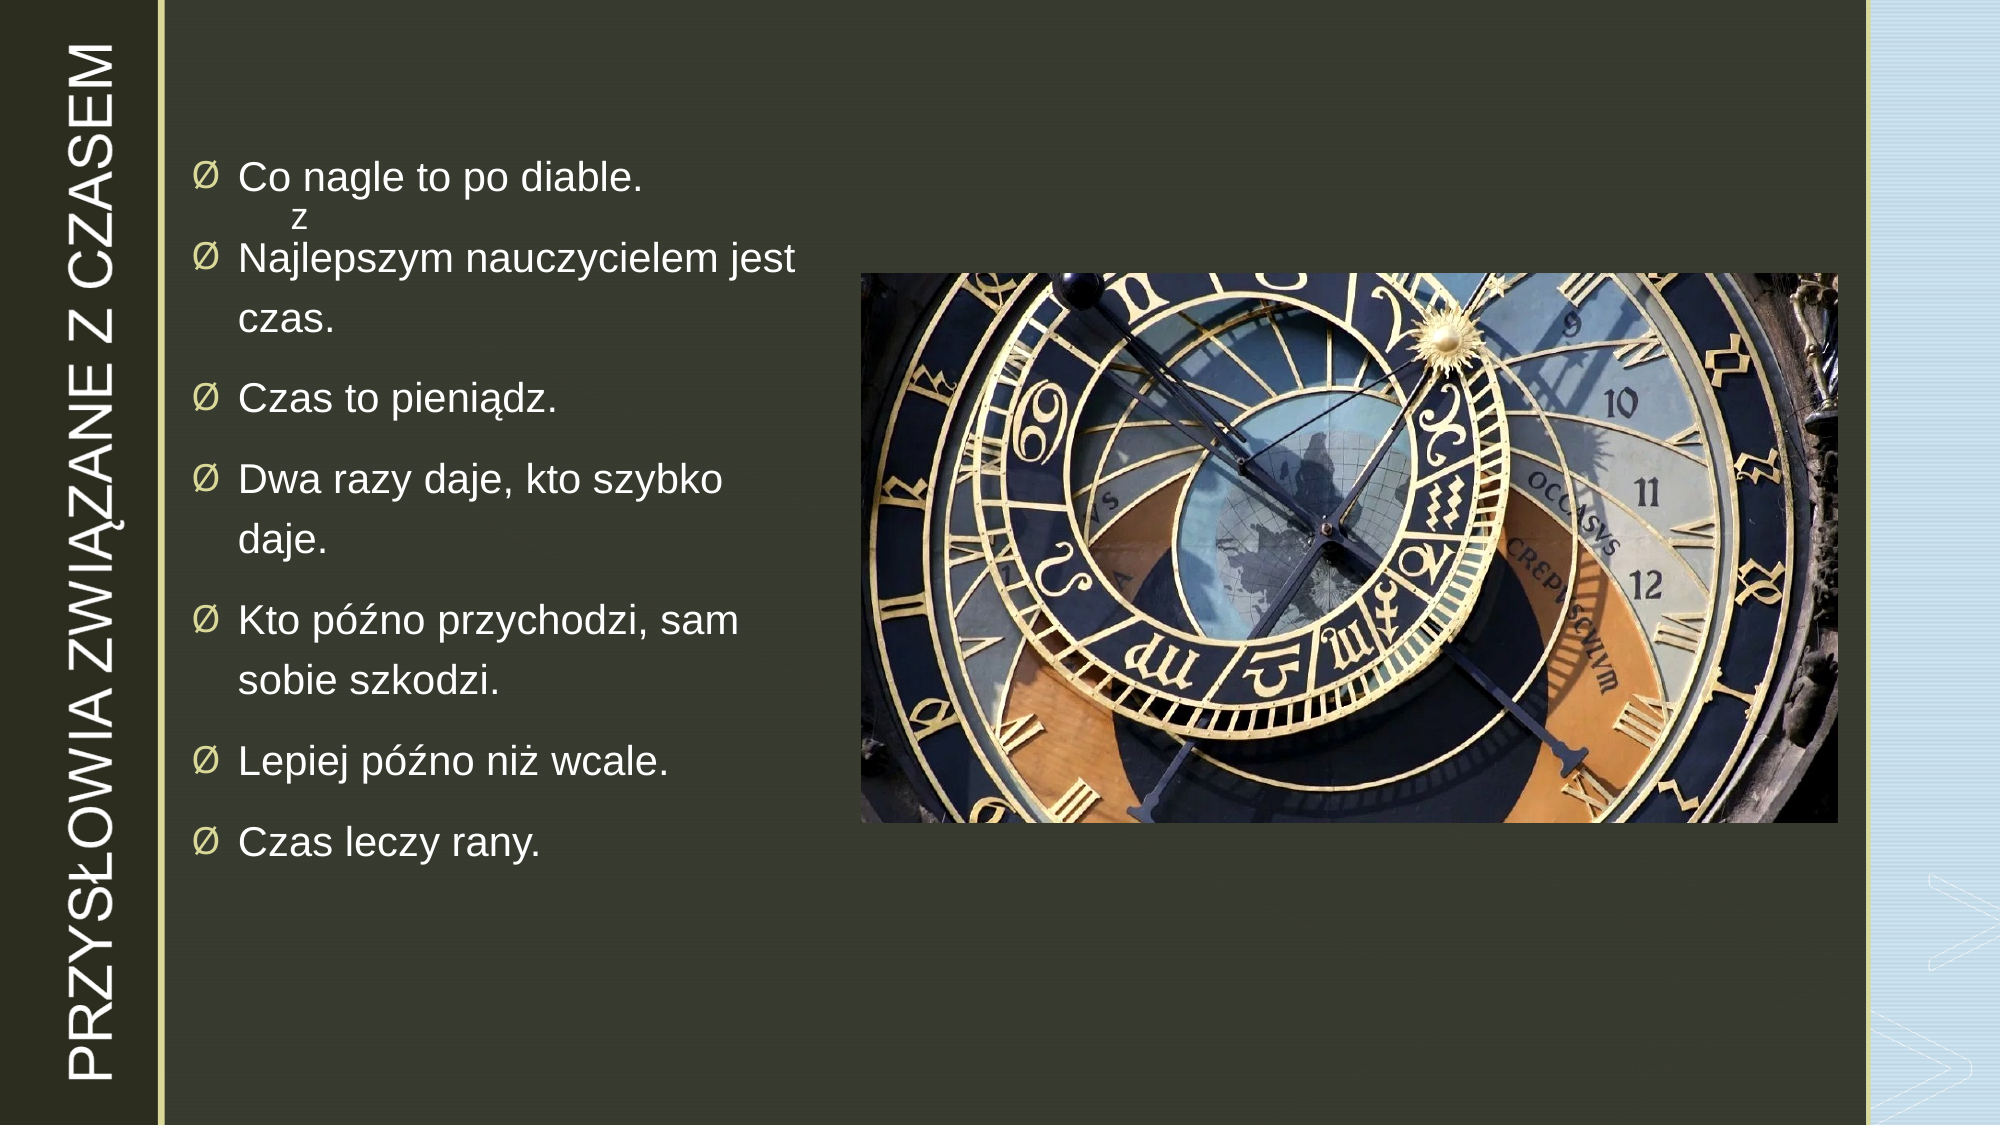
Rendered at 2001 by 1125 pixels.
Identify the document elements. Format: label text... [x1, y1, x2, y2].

picture [861, 273, 1838, 823]
picture [1871, 0, 2000, 1125]
picture [2, 5, 163, 1120]
text_box Co nagle to po diable. Najlepszym nauczycielem jest czas. Czas to pieniądz. Dwa razy daje, kto szybko daje. Kto późno przychodzi, sam sobie szkodzi. Lepiej późno niż wcale. Czas leczy rany. [176, 132, 840, 1026]
